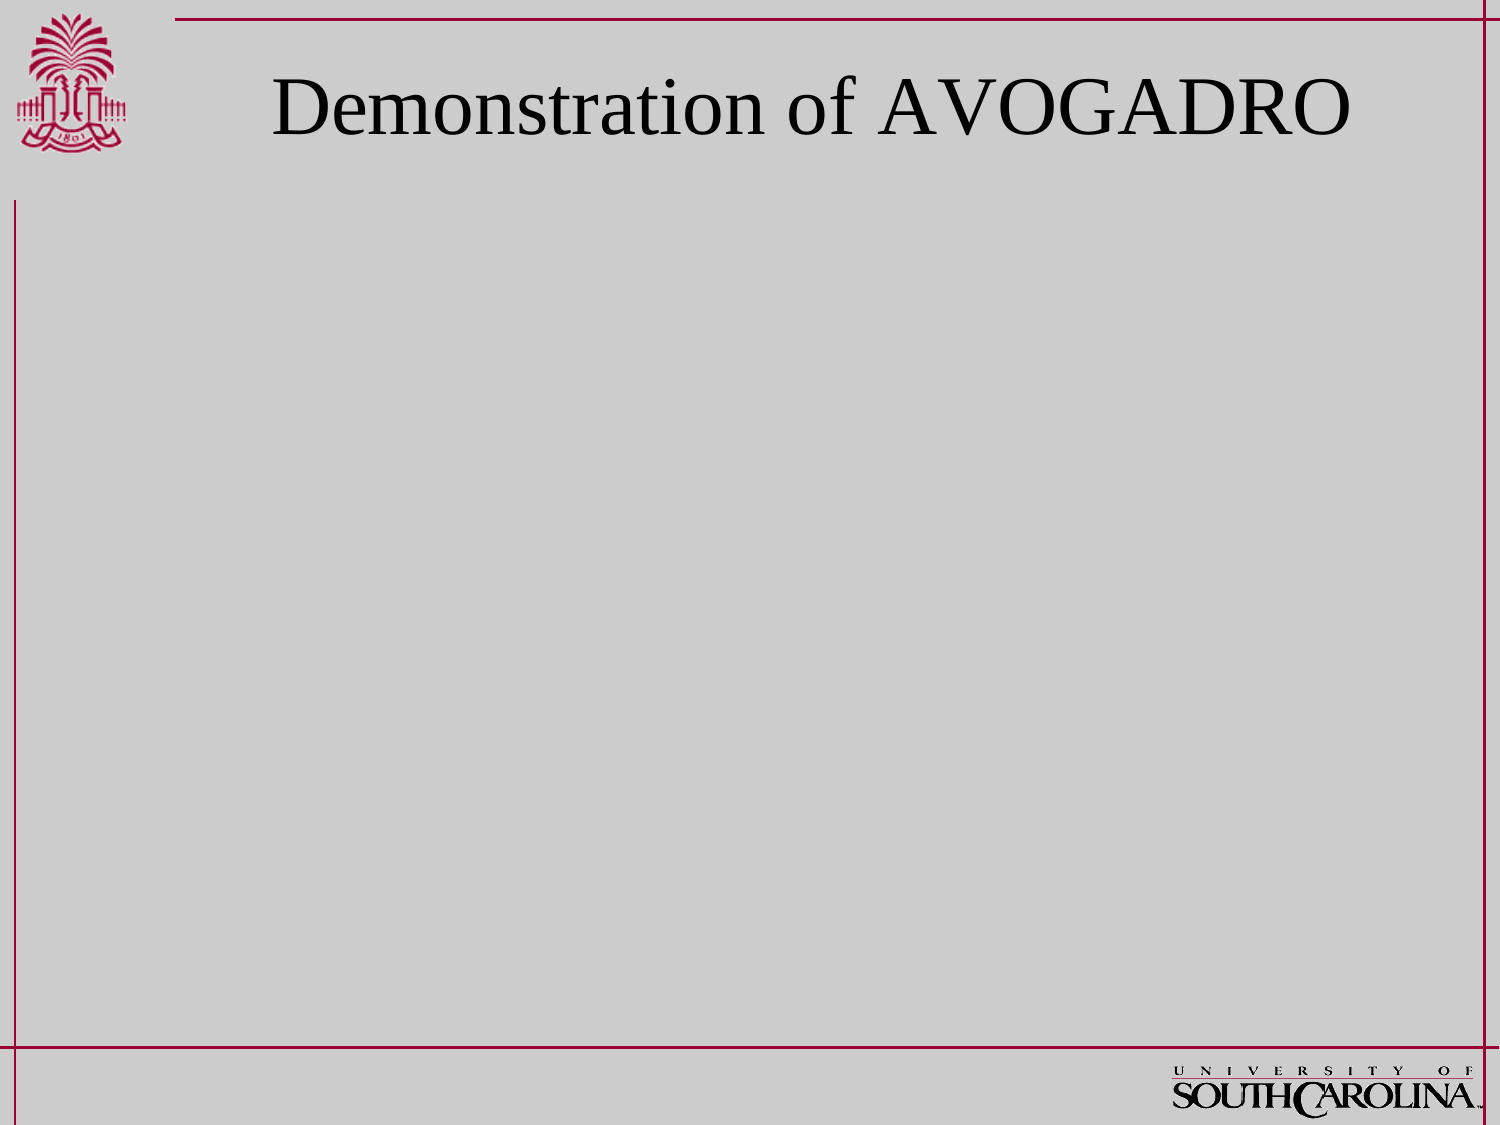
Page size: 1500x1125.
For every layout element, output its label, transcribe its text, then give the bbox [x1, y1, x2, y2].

picture [1162, 1049, 1483, 1125]
title Demonstration of AVOGADRO [174, 24, 1450, 188]
picture [12, 12, 131, 155]
